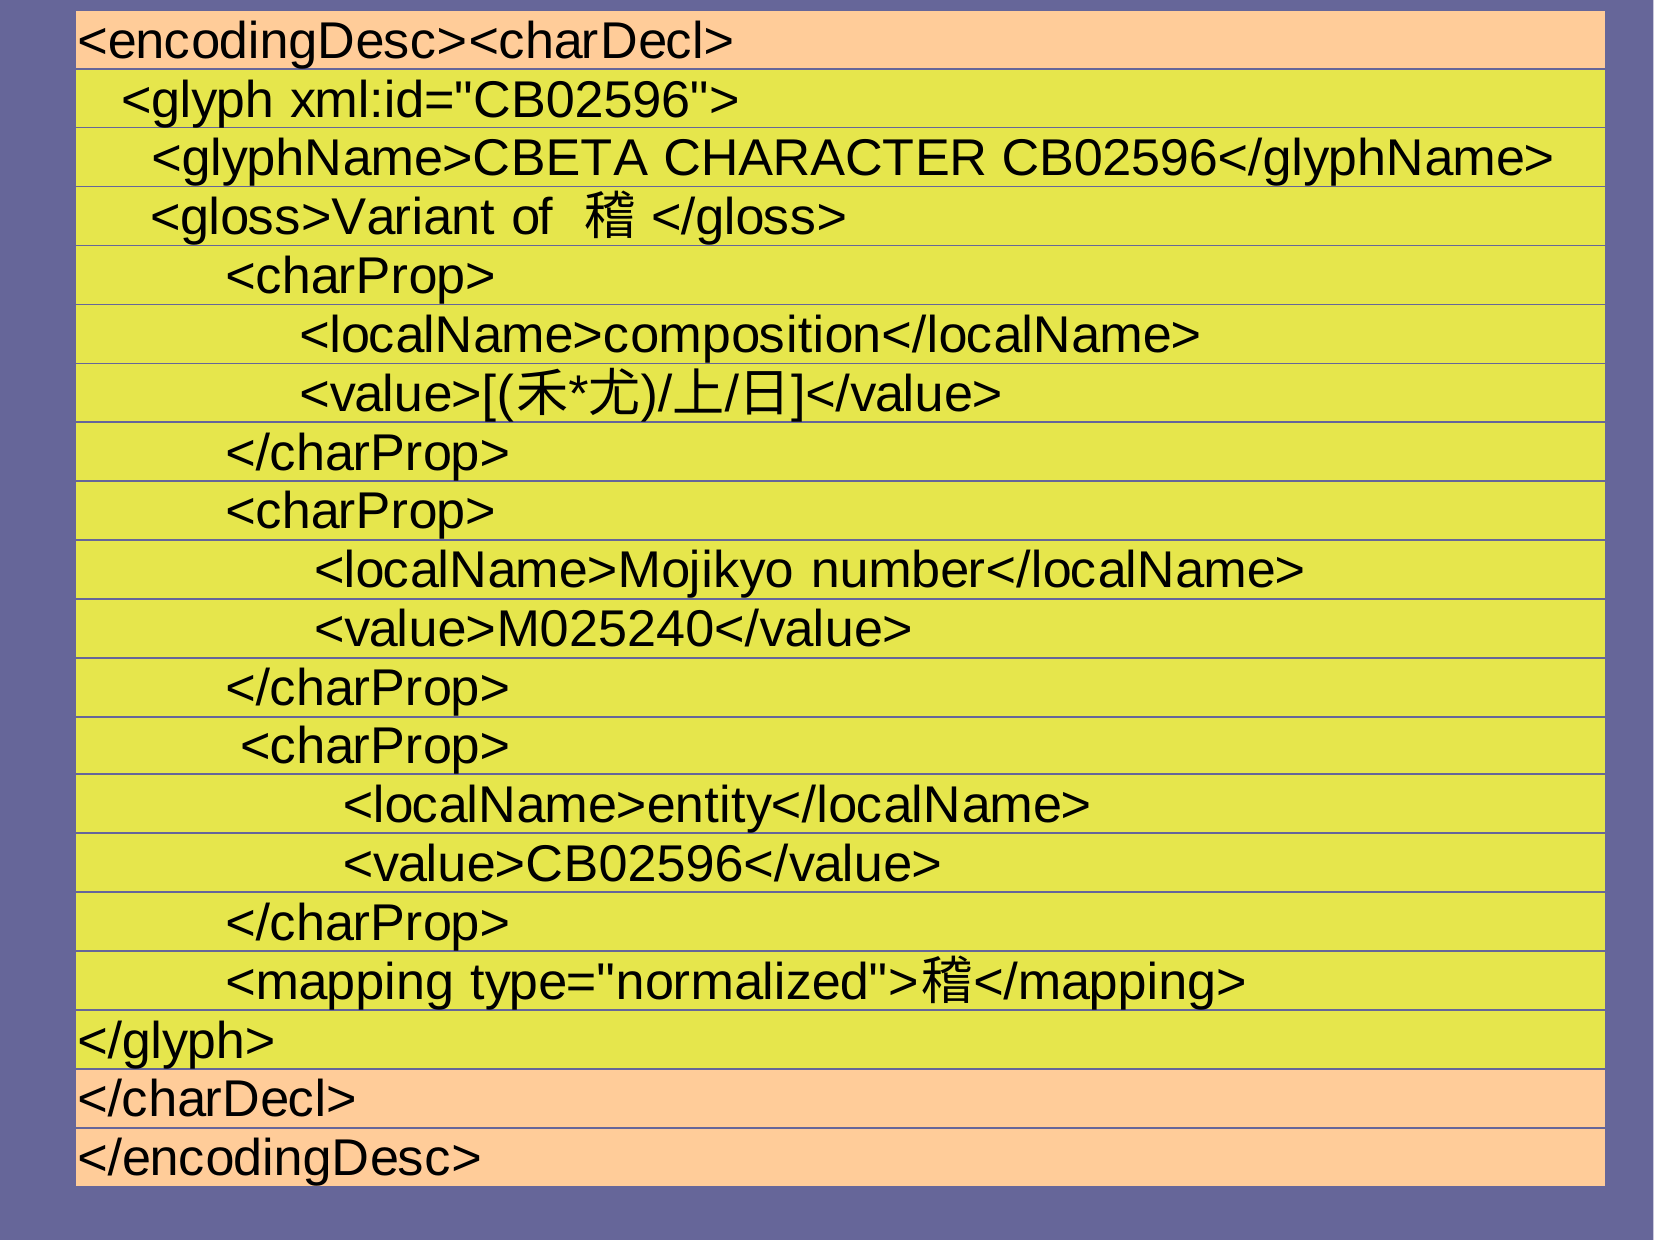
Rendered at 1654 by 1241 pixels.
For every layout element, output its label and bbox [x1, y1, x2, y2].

chart [76, 10, 1606, 1232]
